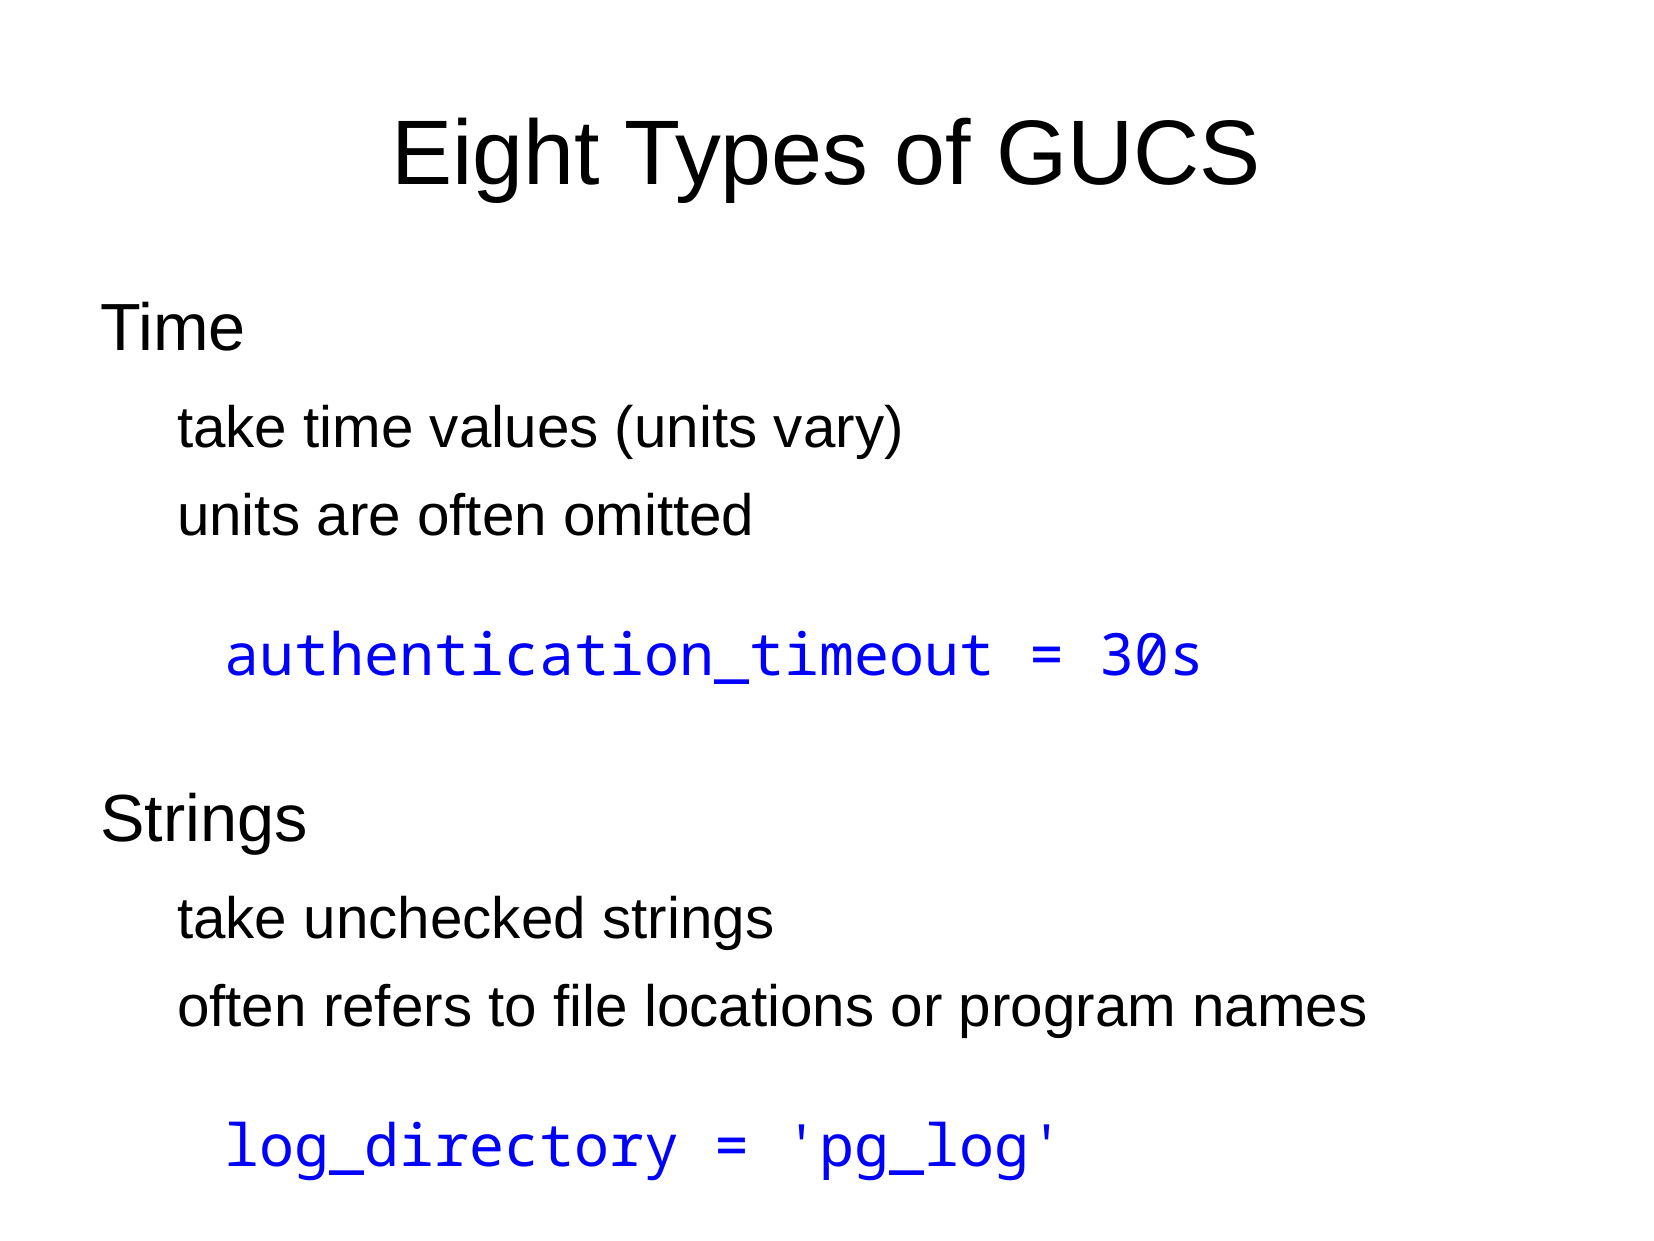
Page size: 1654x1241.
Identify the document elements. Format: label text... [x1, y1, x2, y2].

title Eight Types of GUCS [82, 49, 1571, 257]
list Time take time values (units vary) units are often omitted authentication_timeout = 30s Strings take unchecked strings often refers to file locations or program names log_directory = 'pg_log' [82, 290, 1571, 1241]
